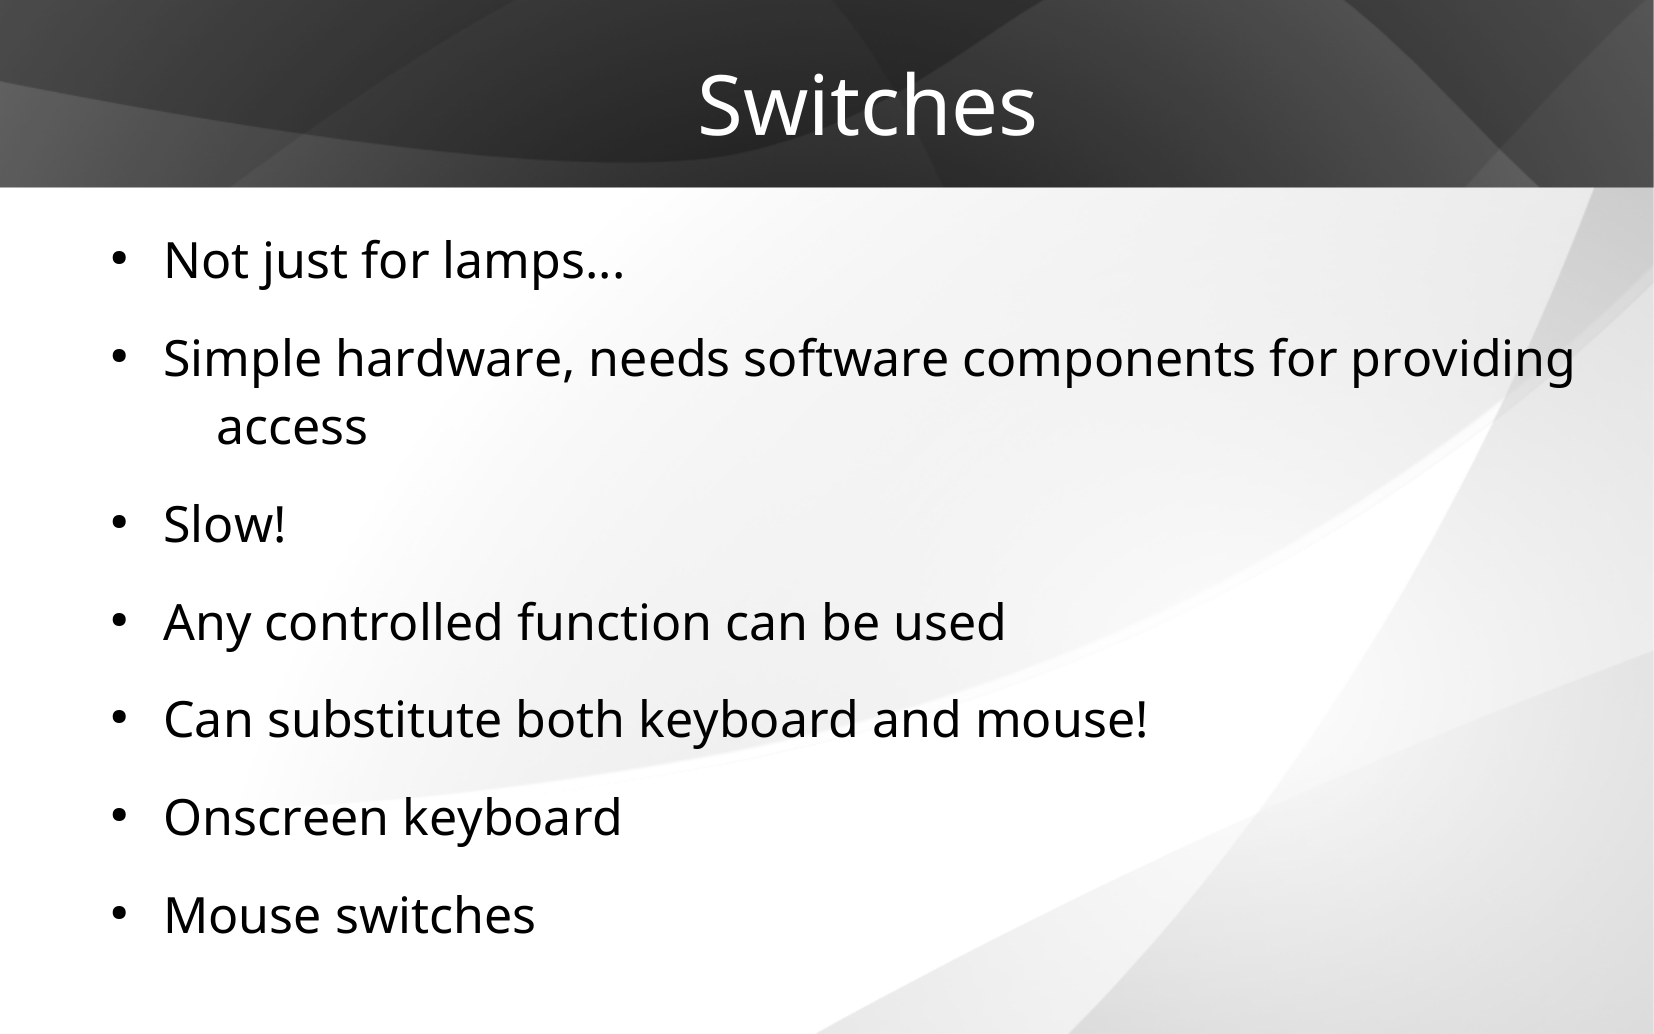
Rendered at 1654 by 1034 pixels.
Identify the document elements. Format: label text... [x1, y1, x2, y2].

list Not just for lamps... Simple hardware, needs software components for providing access Slow! Any controlled function can be used Can substitute both keyboard and mouse! Onscreen keyboard Mouse switches [75, 225, 1613, 1013]
title Switches [124, 0, 1613, 208]
picture [0, 0, 1654, 1034]
